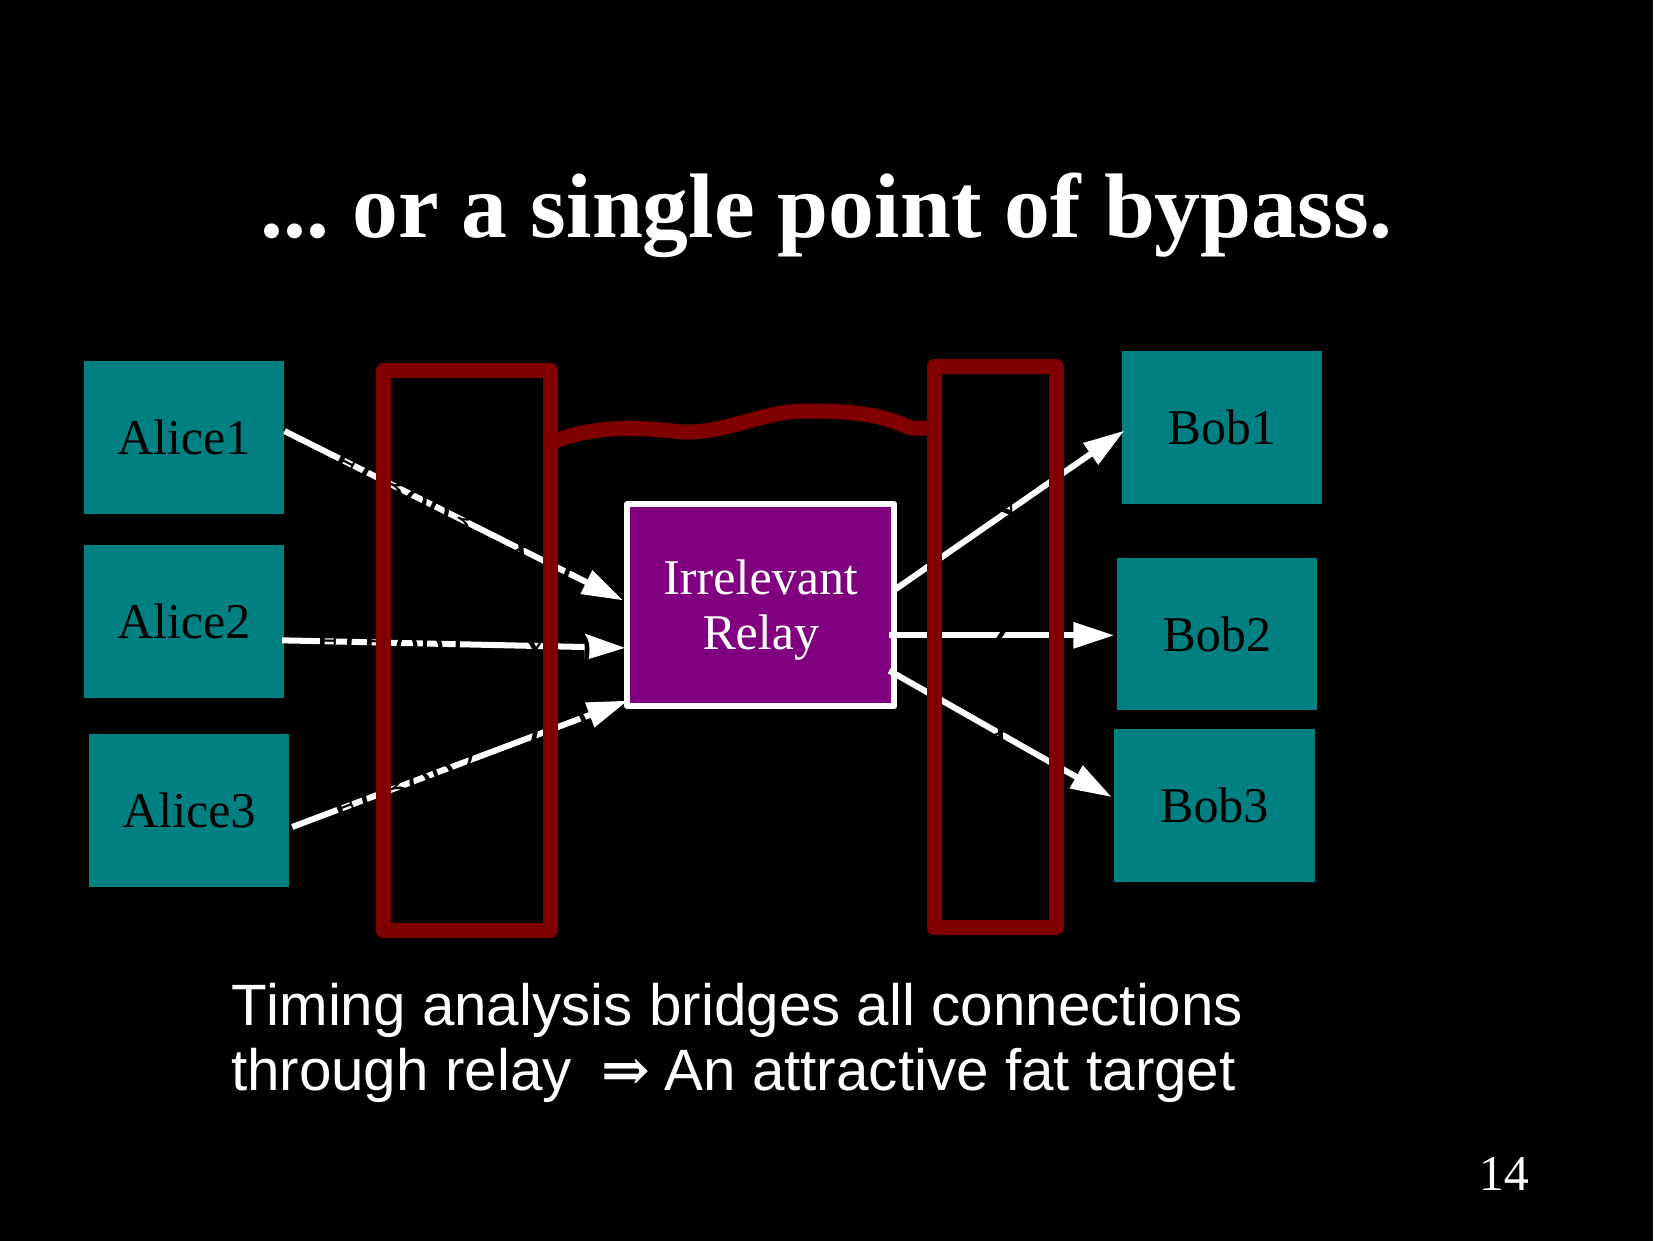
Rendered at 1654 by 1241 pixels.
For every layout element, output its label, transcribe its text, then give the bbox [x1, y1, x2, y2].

text_box Bob1 [1121, 350, 1323, 505]
text_box Alice3 [88, 733, 290, 888]
text_box Bob2 [1116, 557, 1318, 711]
text_box Alice2 [83, 544, 285, 699]
text_box Bob3 [1113, 728, 1316, 883]
text_box Irrelevant Relay [627, 504, 895, 706]
text_box Timing analysis bridges all connections through relay ⇒ An attractive fat target [230, 972, 1297, 1114]
title ... or a single point of bypass. [121, 103, 1534, 311]
text_box Alice1 [83, 360, 285, 515]
